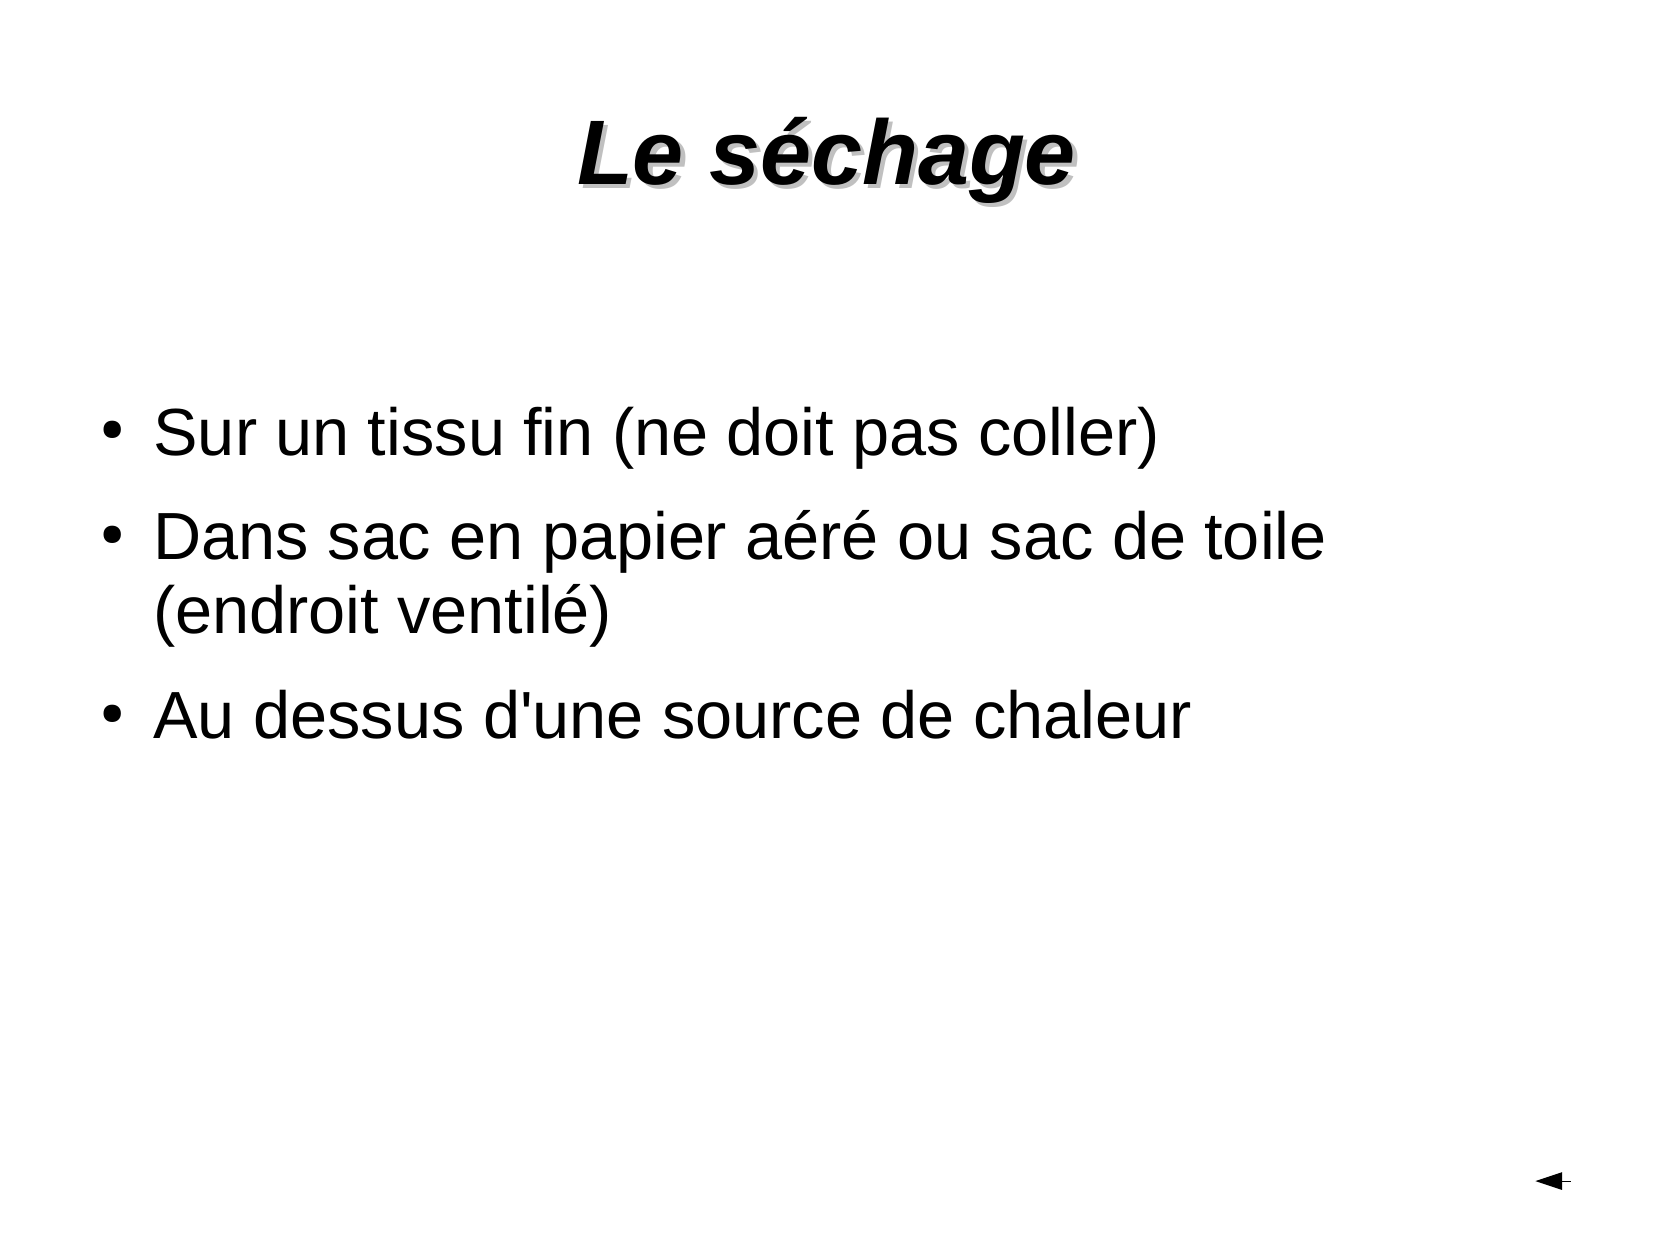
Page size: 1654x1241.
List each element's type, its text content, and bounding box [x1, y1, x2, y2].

title Le séchage [82, 49, 1571, 257]
list Sur un tissu fin (ne doit pas coller) Dans sac en papier aéré ou sac de toile (endroit ventilé) Au dessus d'une source de chaleur [82, 290, 1571, 1109]
